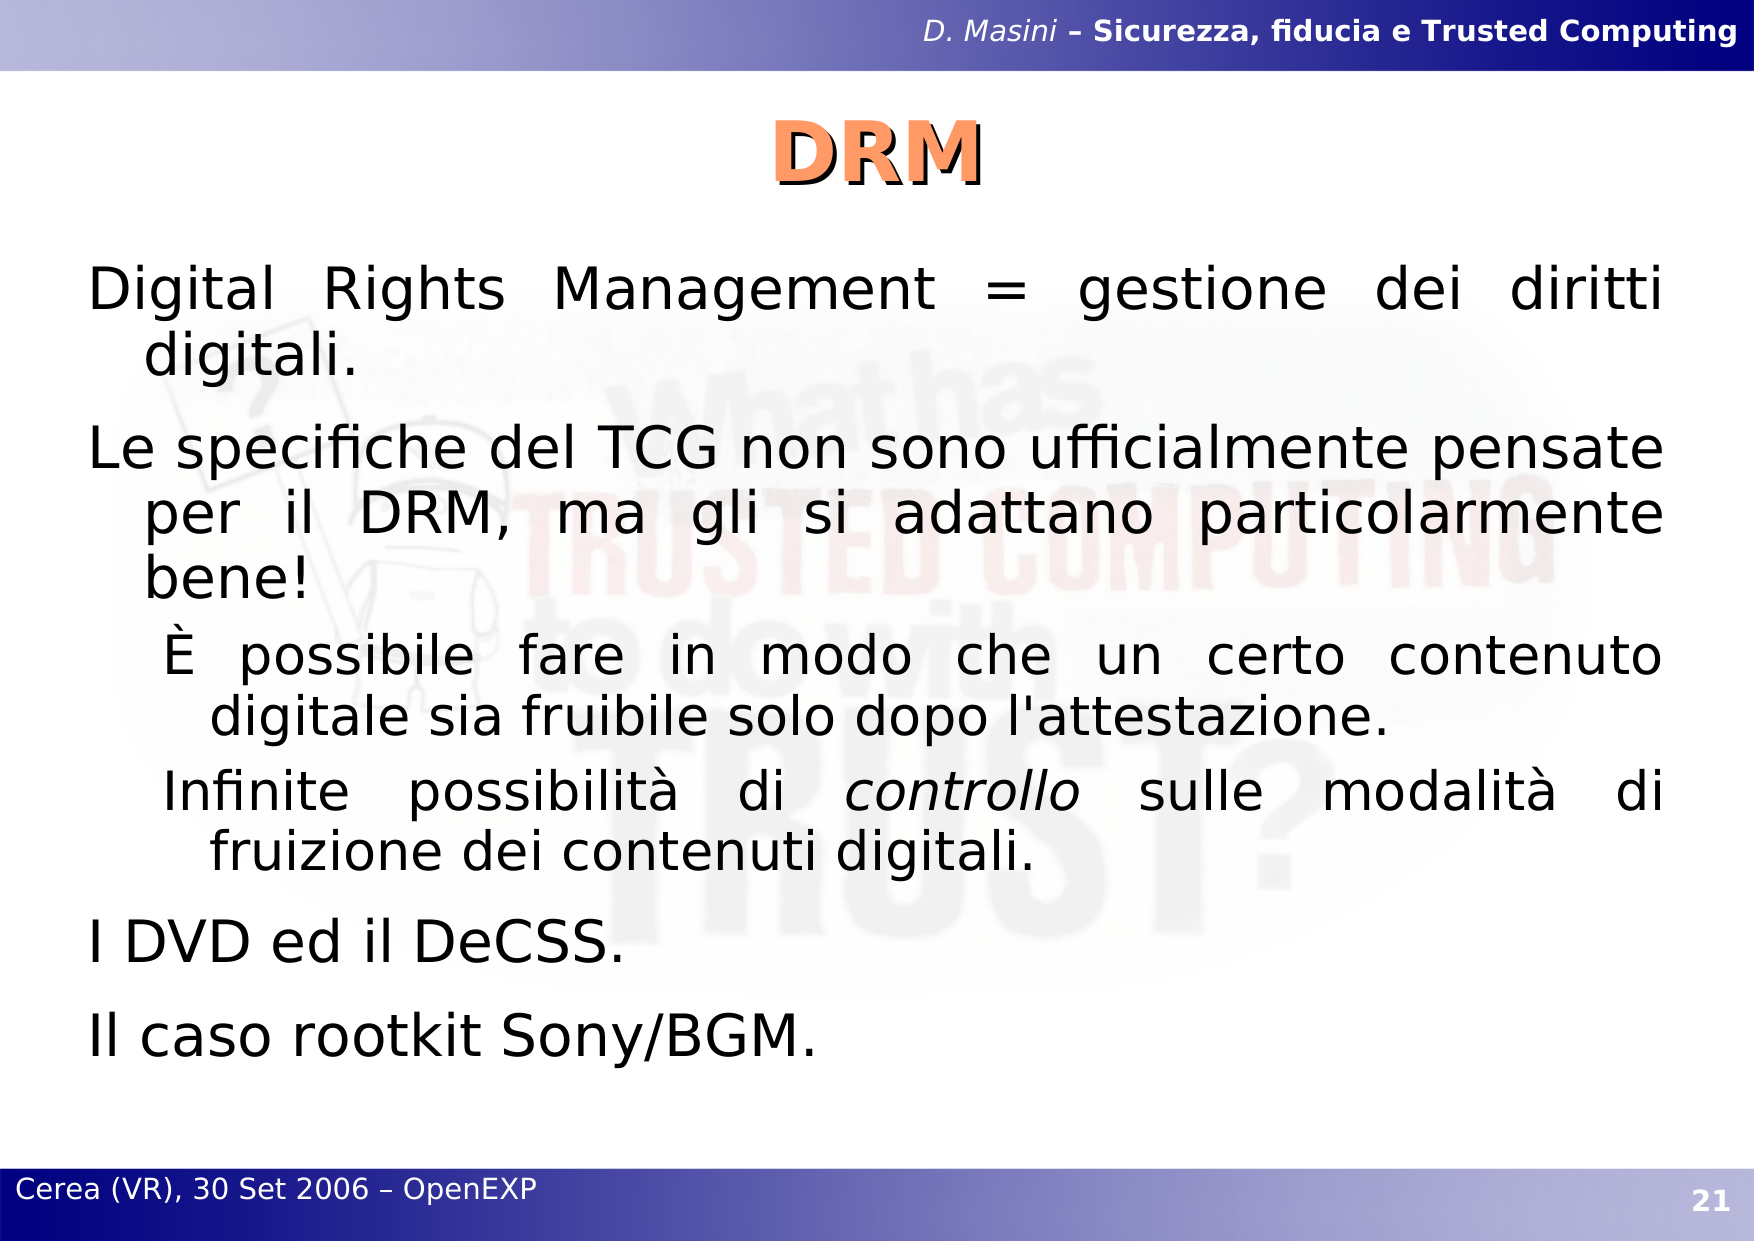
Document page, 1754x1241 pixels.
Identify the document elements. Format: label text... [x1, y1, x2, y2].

text_box Cerea (VR), 30 Set 2006 – OpenEXP [0, 1175, 1314, 1234]
picture [0, 0, 1754, 1241]
list Digital Rights Management = gestione dei diritti digitali. Le specifiche del TCG non sono ufficialmente pensate per il DRM, ma gli si adattano particolarmente bene! È possibile fare in modo che un certo contenuto digitale sia fruibile solo dopo l'attestazione. Infinite possibilità di controllo sulle modalità di fruizione dei contenuti digitali. I DVD ed il DeCSS. Il caso rootkit Sony/BGM. [87, 258, 1666, 1142]
text_box <numero> [1641, 1185, 1732, 1223]
text_box D. Masini – Sicurezza, fiducia e Trusted Computing [602, 7, 1754, 63]
title DRM [87, 49, 1666, 257]
